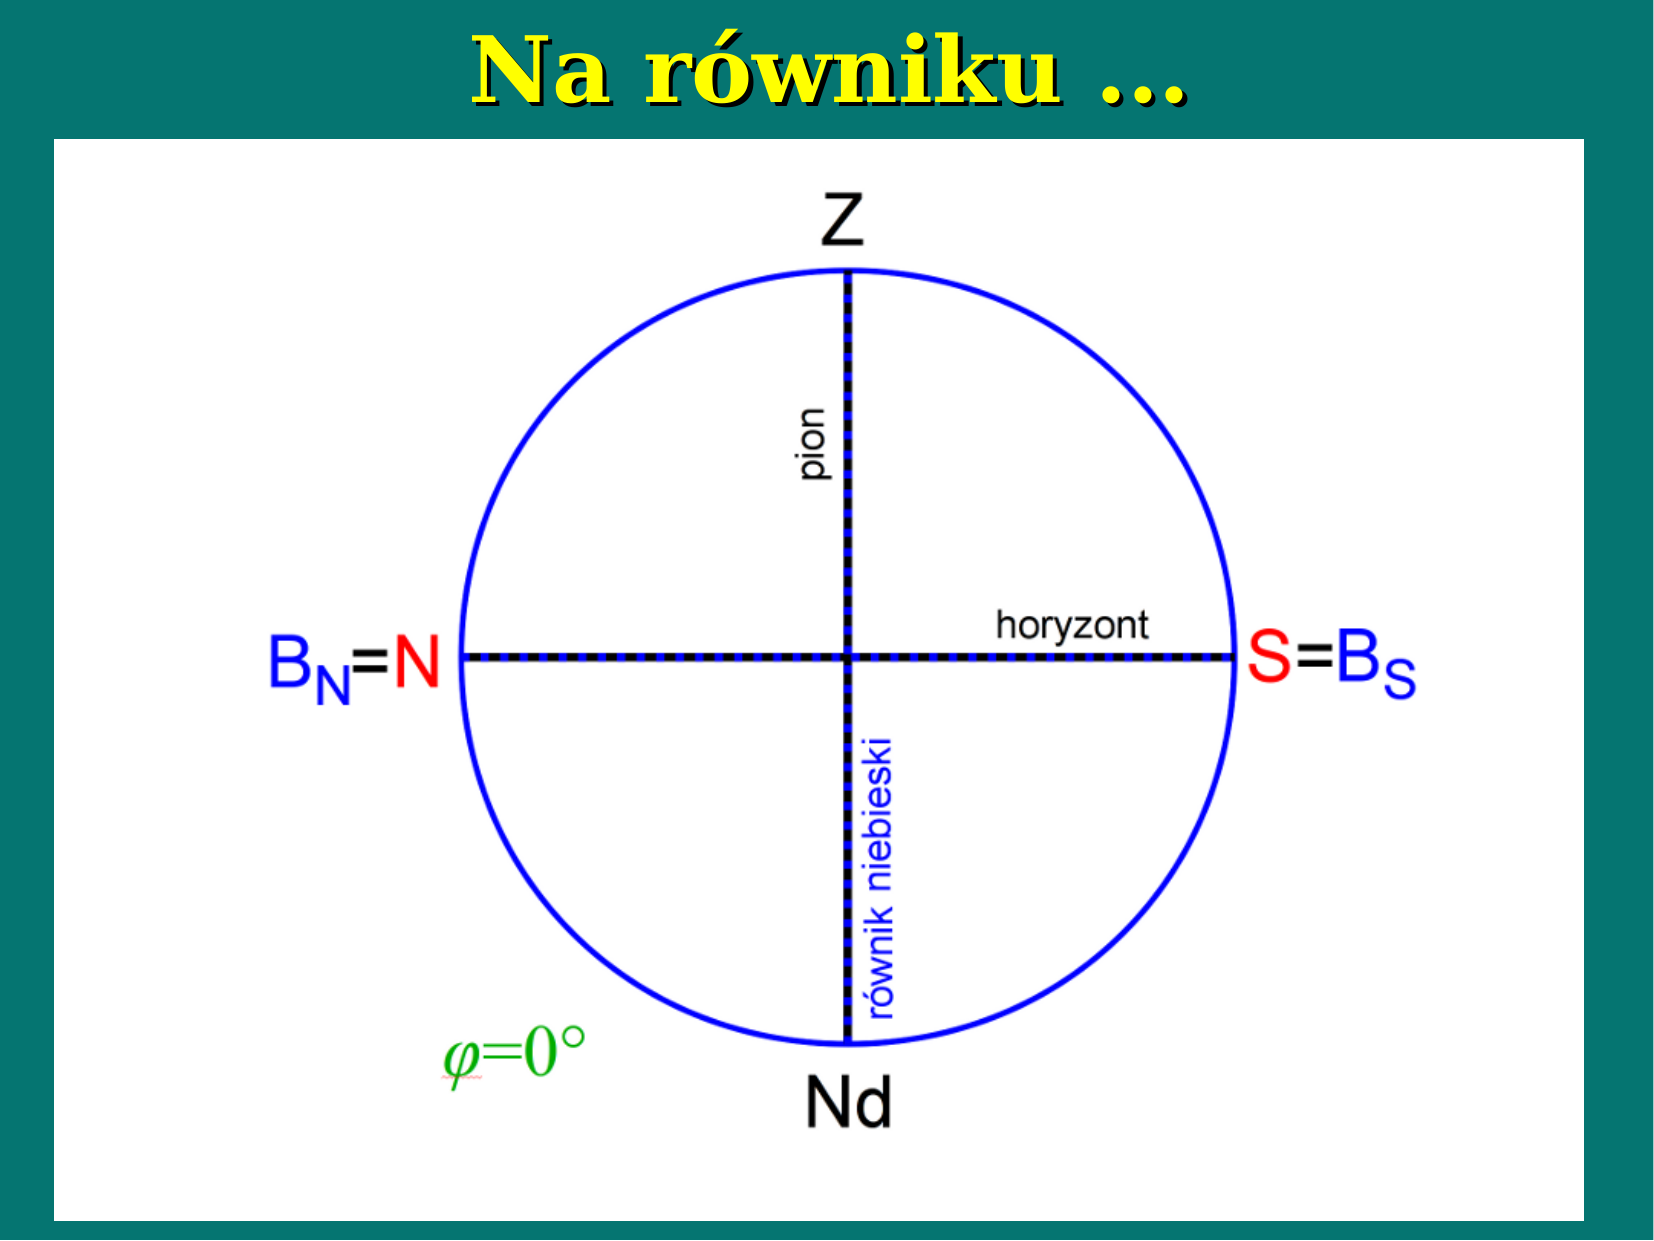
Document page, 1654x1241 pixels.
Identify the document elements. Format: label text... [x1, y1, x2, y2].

picture [54, 139, 1584, 1221]
title Na równiku ... [86, 15, 1575, 125]
